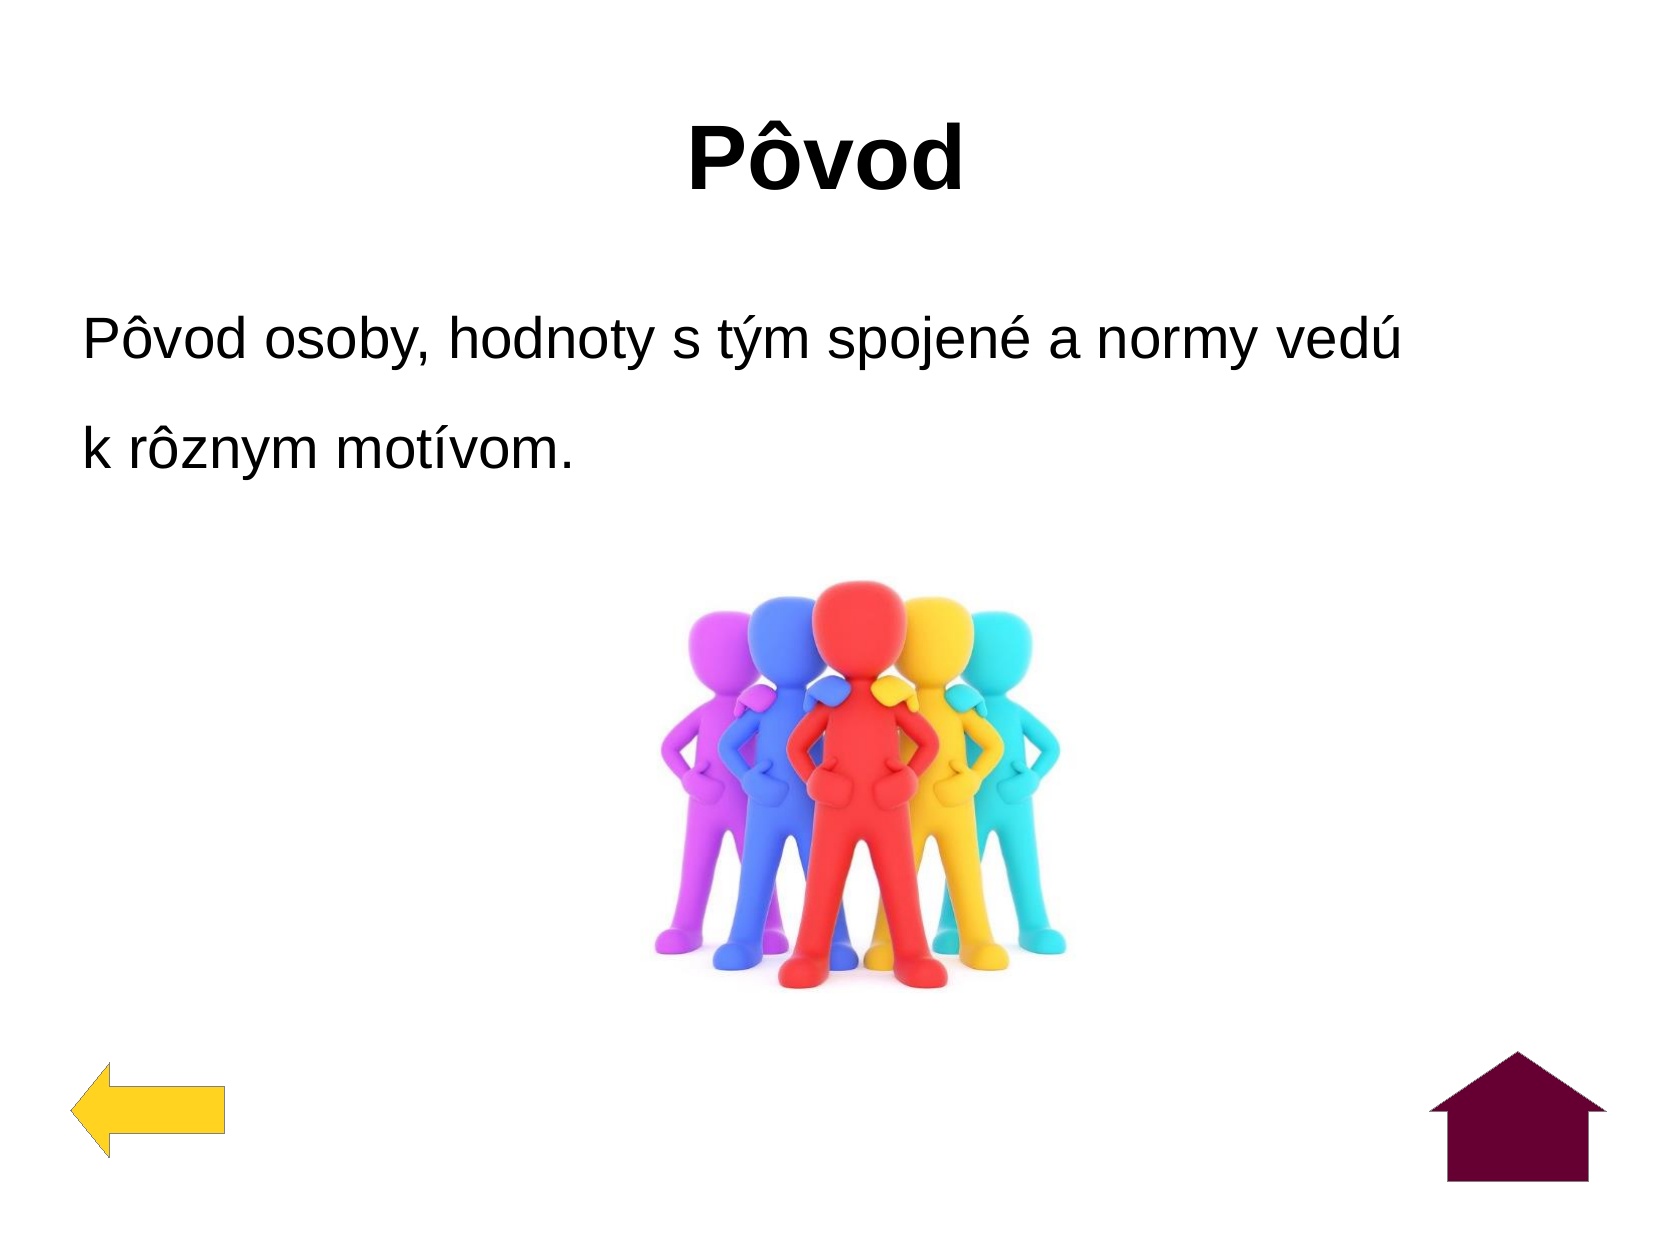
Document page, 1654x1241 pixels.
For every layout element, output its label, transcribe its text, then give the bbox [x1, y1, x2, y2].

list Pôvod osoby, hodnoty s tým spojené a normy vedú k rôznym motívom. [82, 290, 1571, 592]
text_box [1429, 1051, 1607, 1182]
title Pôvod [82, 97, 1571, 209]
picture [625, 544, 1096, 1004]
text_box [70, 1062, 225, 1158]
